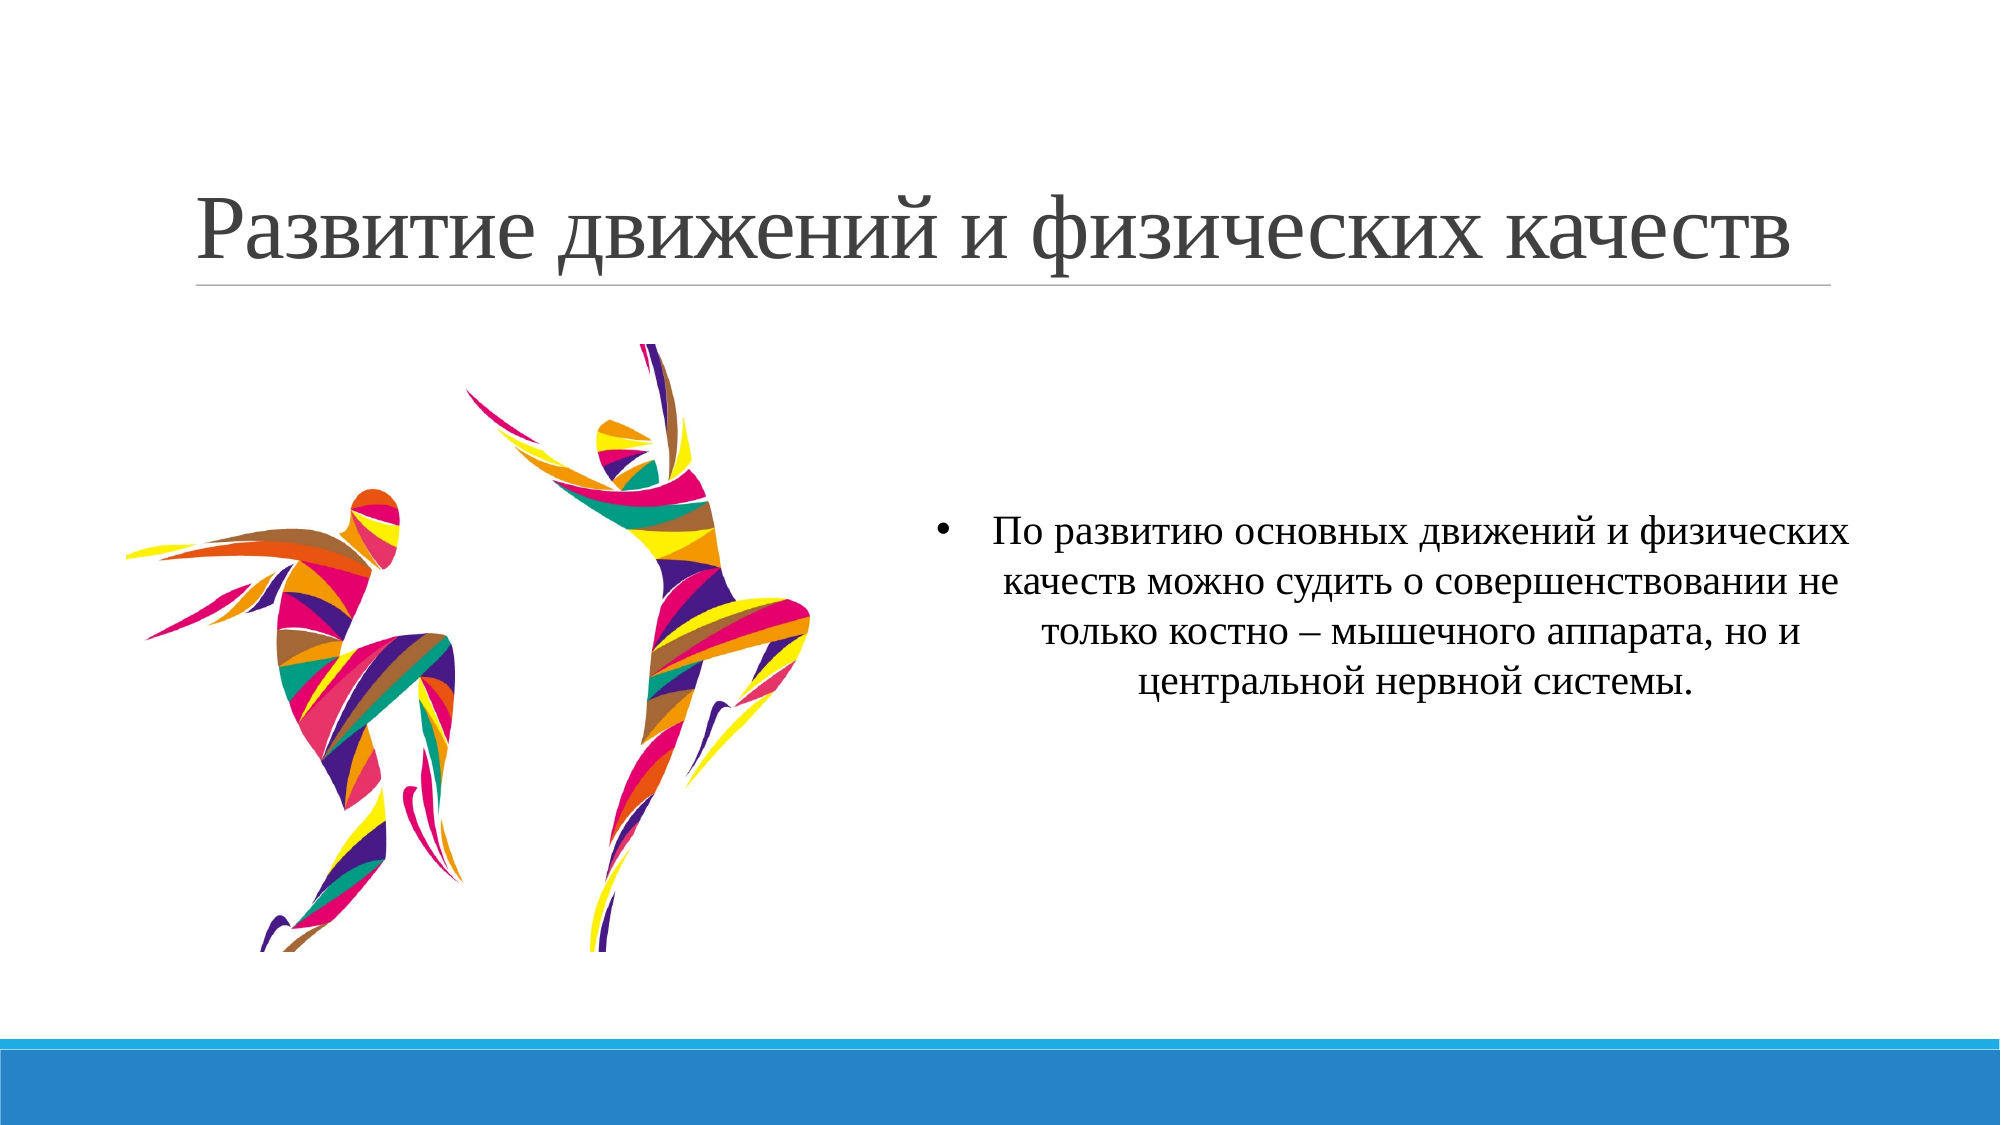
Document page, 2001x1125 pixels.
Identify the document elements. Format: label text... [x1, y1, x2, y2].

picture [126, 344, 810, 953]
title Развитие движений и физических качеств [180, 47, 1830, 285]
text_box По развитию основных движений и физических качеств можно судить о совершенствовании не только костно – мышечного аппарата, но и центральной нервной системы. [900, 495, 1886, 711]
